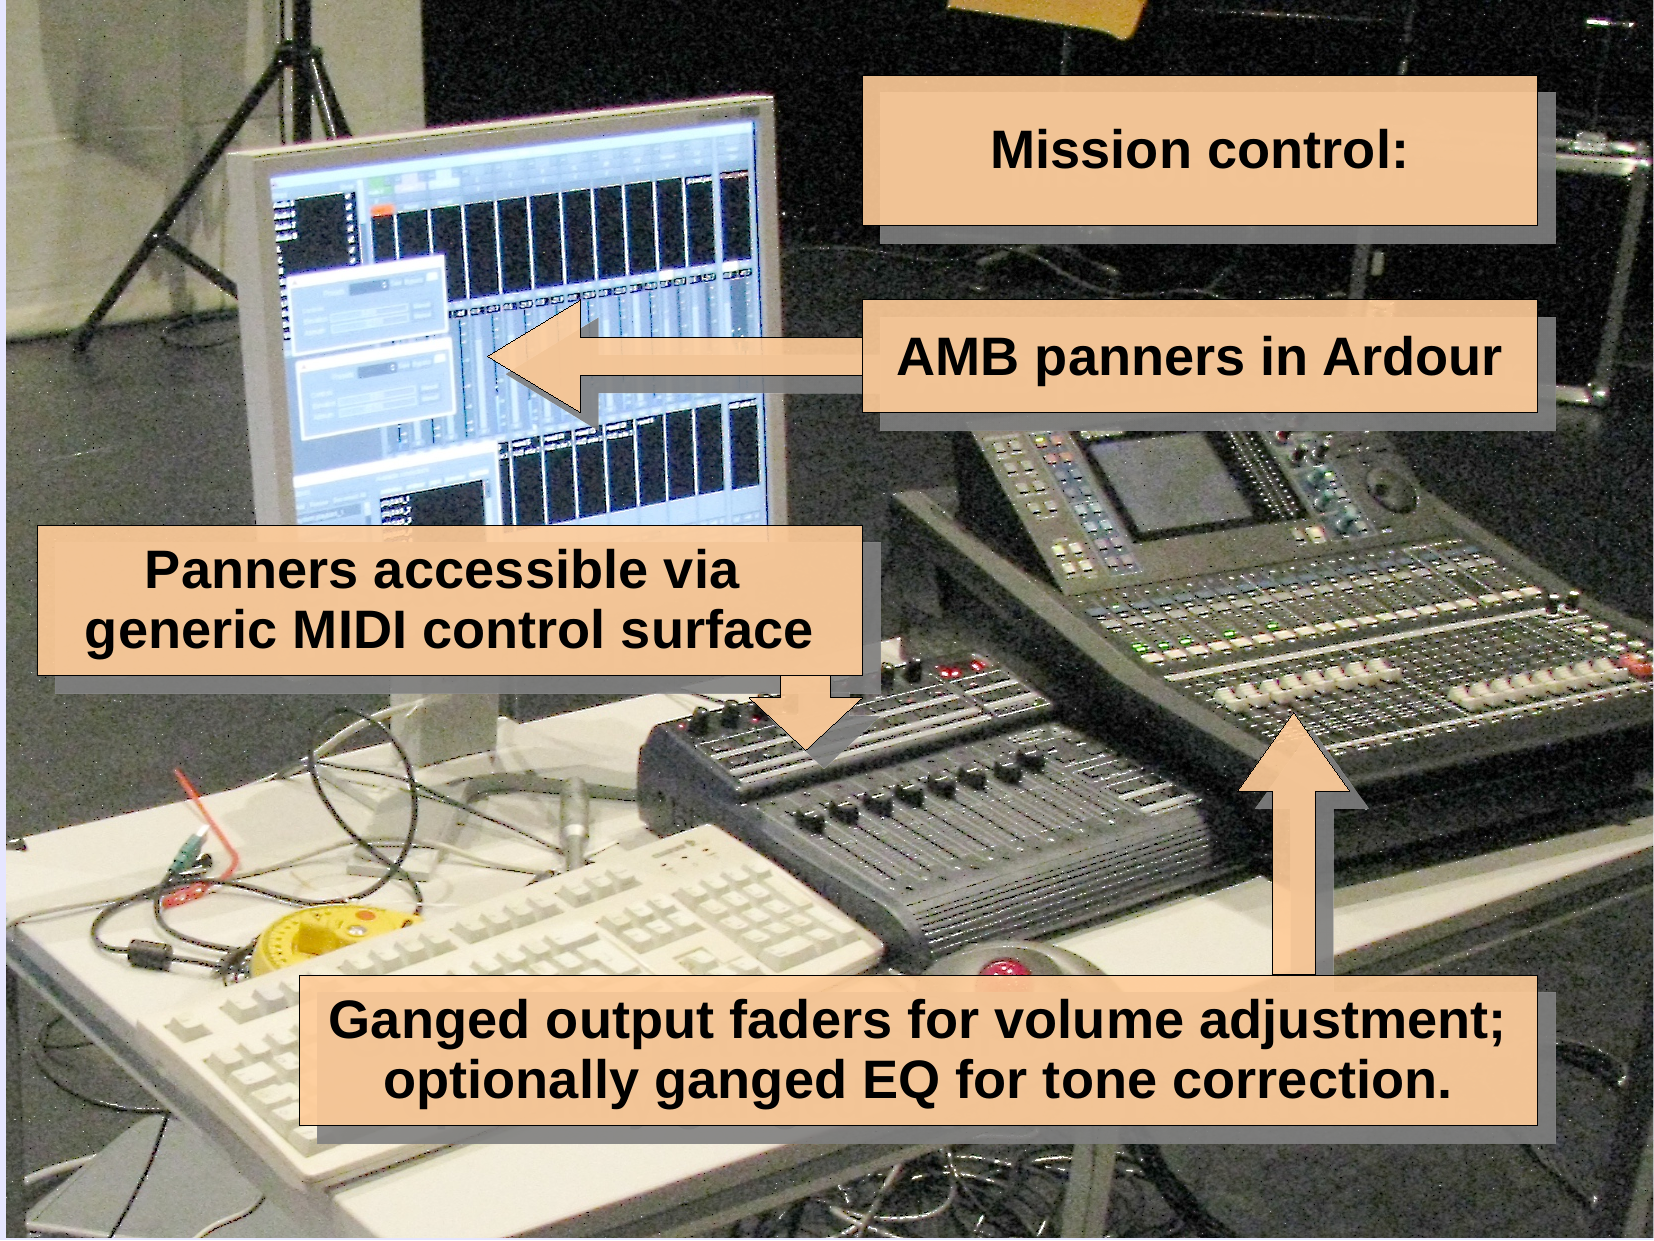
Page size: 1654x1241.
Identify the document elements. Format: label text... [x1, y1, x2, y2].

text_box Mission control: [862, 75, 1538, 226]
text_box AMB panners in Ardour [862, 299, 1538, 413]
text_box [749, 675, 863, 751]
picture [6, 0, 1654, 1238]
text_box [487, 299, 862, 413]
text_box Ganged output faders for volume adjustment; optionally ganged EQ for tone correction. [299, 975, 1538, 1126]
text_box [1237, 712, 1350, 975]
text_box Panners accessible via generic MIDI control surface [37, 525, 863, 676]
